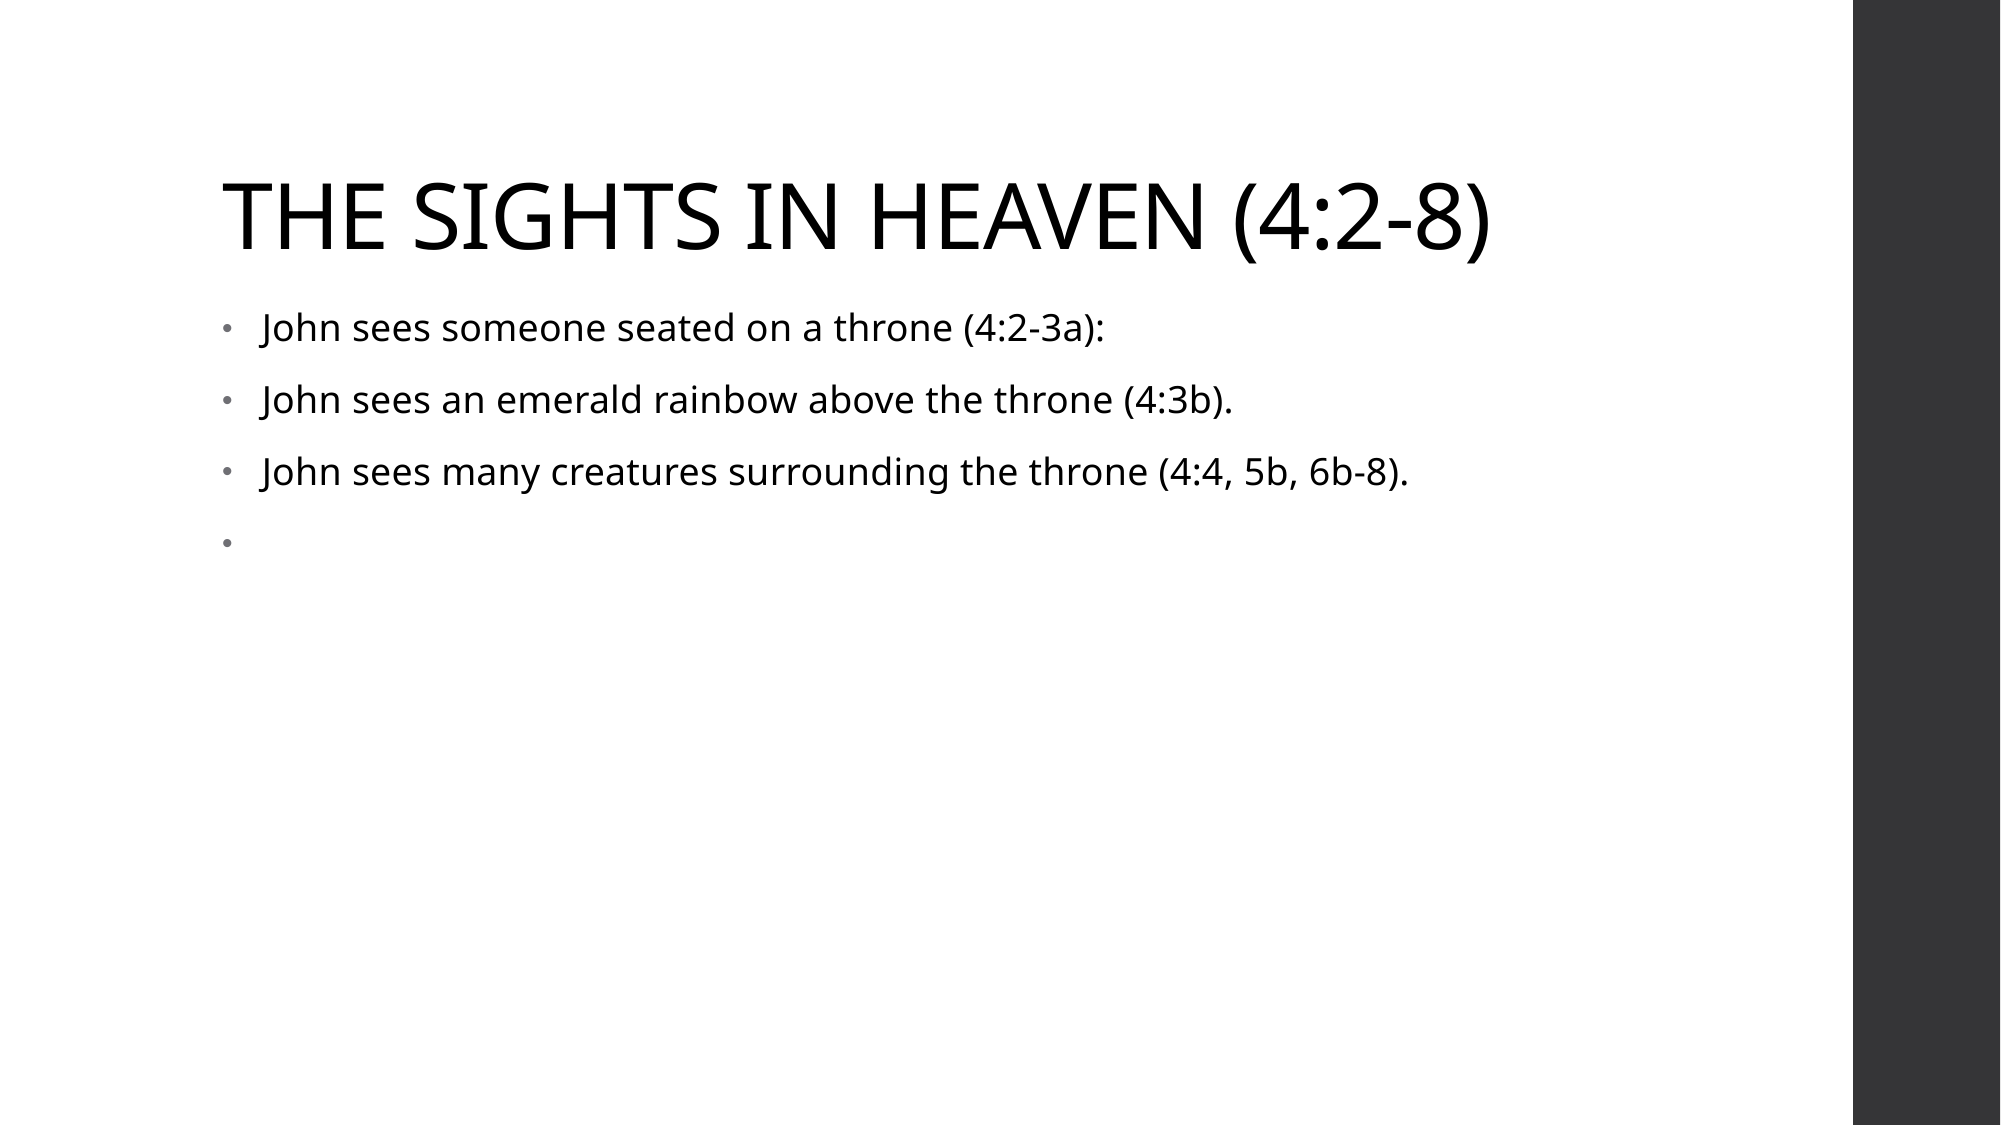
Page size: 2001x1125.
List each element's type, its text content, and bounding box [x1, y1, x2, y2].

list John sees someone seated on a throne (4:2-3a): John sees an emerald rainbow above the throne (4:3b). John sees many creatures surrounding the throne (4:4, 5b, 6b-8). [206, 299, 1617, 1014]
title THE SIGHTS IN HEAVEN (4:2-8) [206, 60, 1797, 278]
